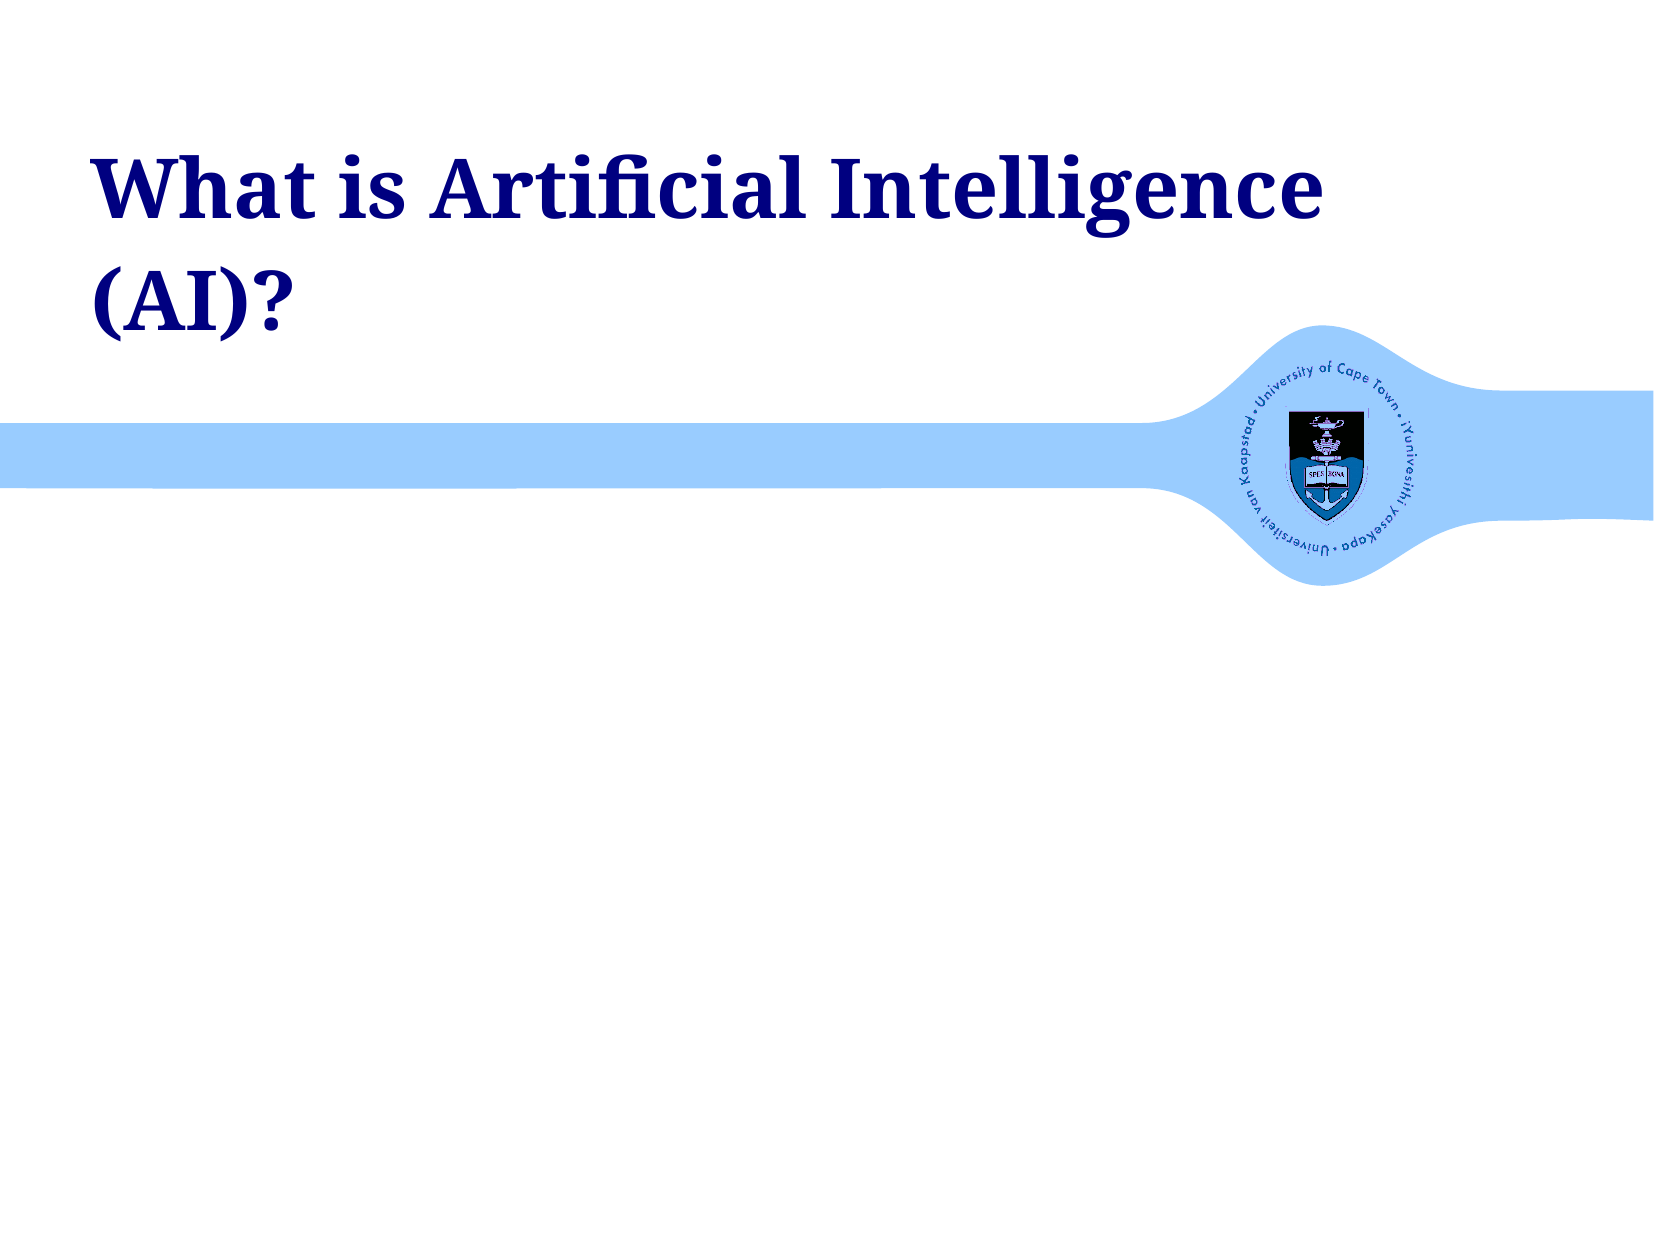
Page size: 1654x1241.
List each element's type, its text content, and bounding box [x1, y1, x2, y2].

picture [1199, 336, 1440, 581]
title What is Artificial Intelligence (AI)? [90, 97, 1349, 387]
